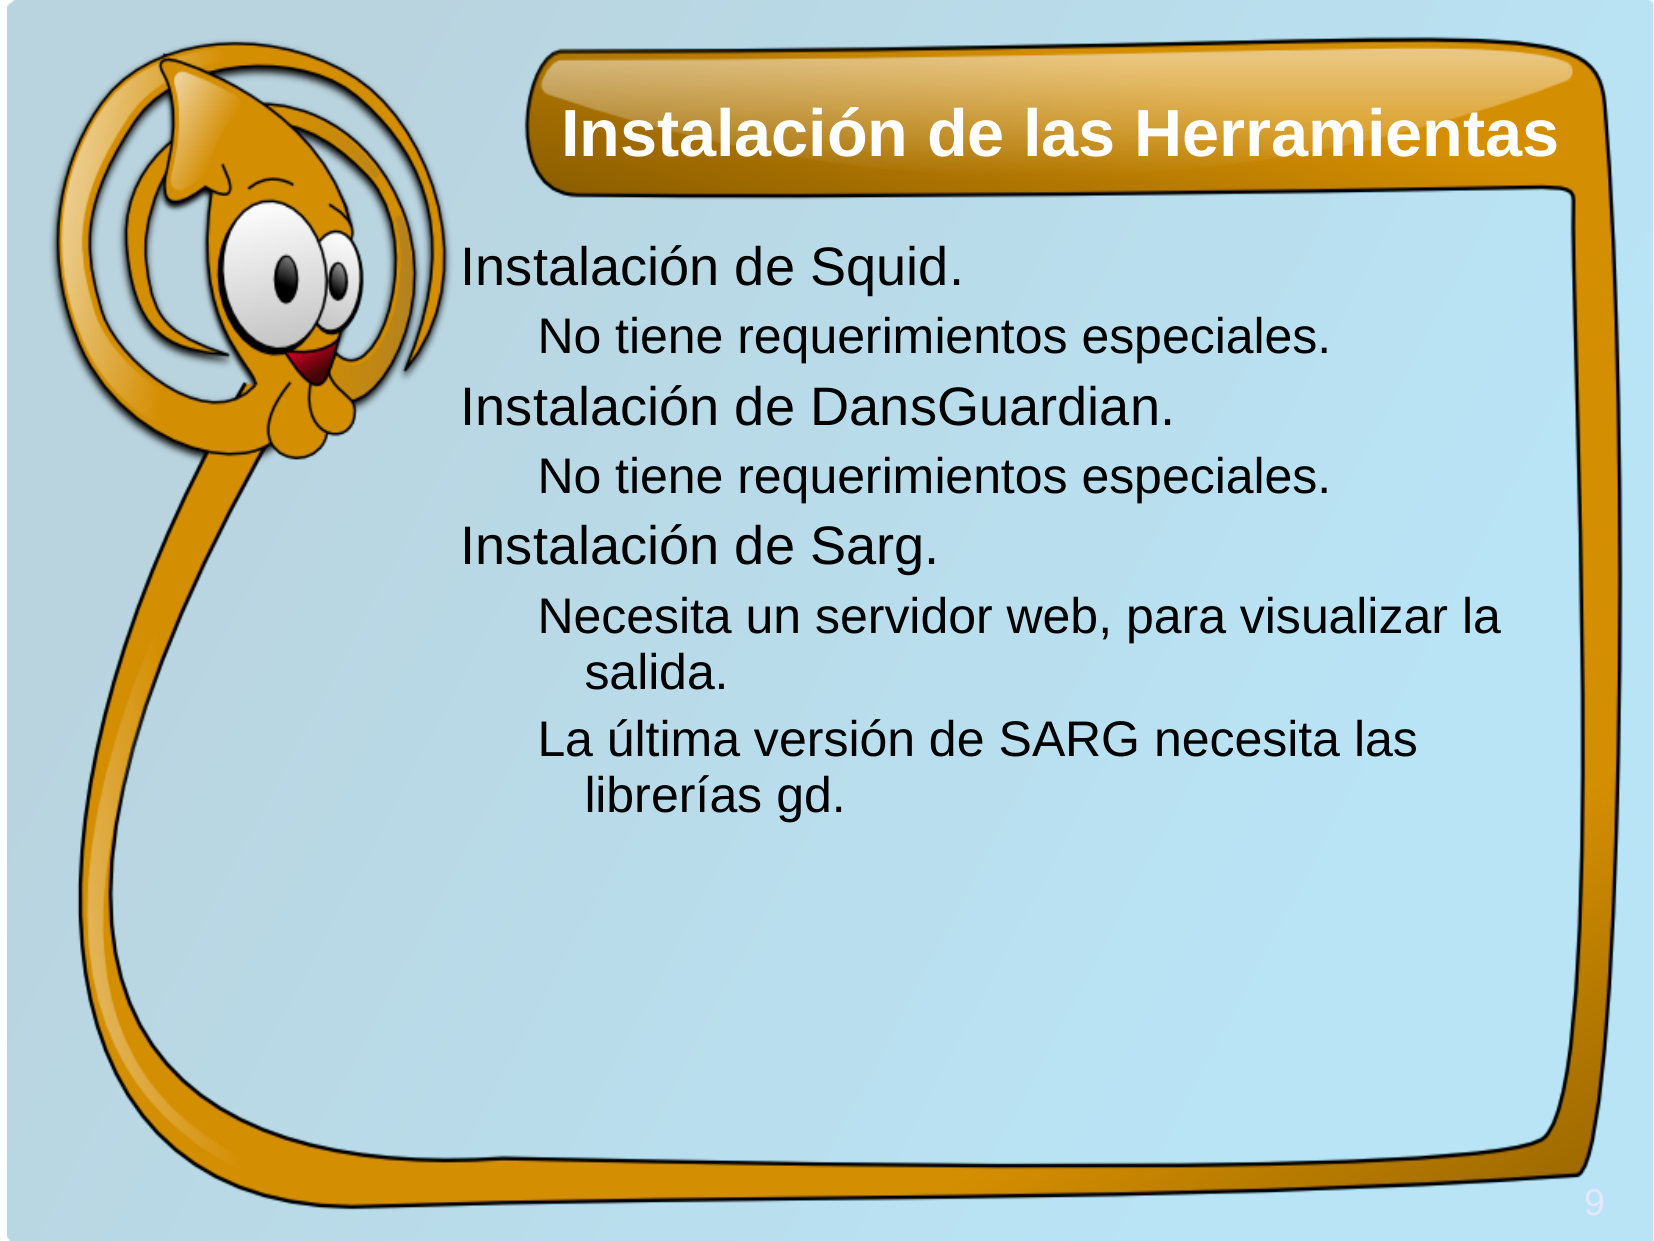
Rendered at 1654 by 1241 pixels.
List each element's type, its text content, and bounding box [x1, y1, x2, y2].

list Instalación de Squid. No tiene requerimientos especiales. Instalación de DansGuardian. No tiene requerimientos especiales. Instalación de Sarg. Necesita un servidor web, para visualizar la salida. La última versión de SARG necesita las librerías gd. [442, 236, 1565, 1152]
title Instalación de las Herramientas [561, 59, 1595, 207]
picture [7, 0, 1654, 1241]
